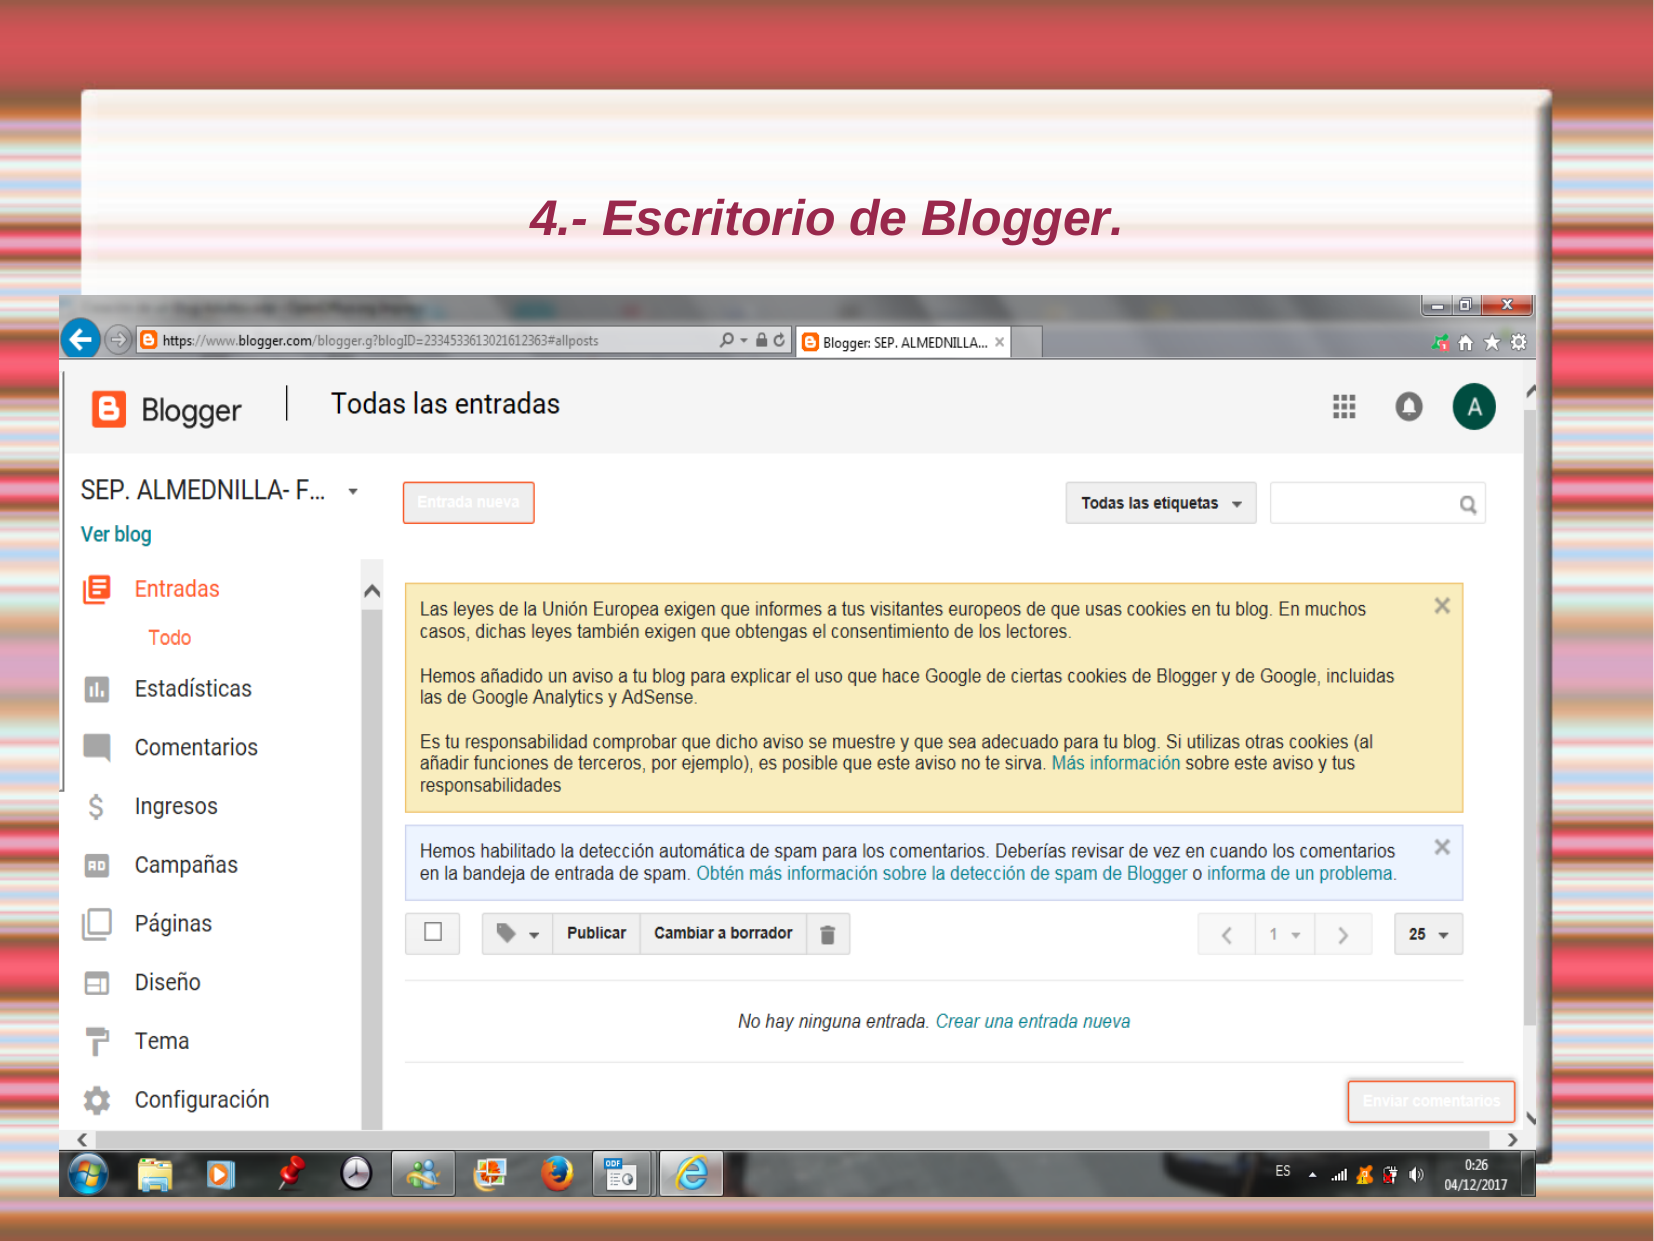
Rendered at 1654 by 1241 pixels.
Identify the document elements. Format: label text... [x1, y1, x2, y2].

picture [0, 0, 1654, 1241]
title 4.- Escritorio de Blogger. [121, 114, 1534, 295]
